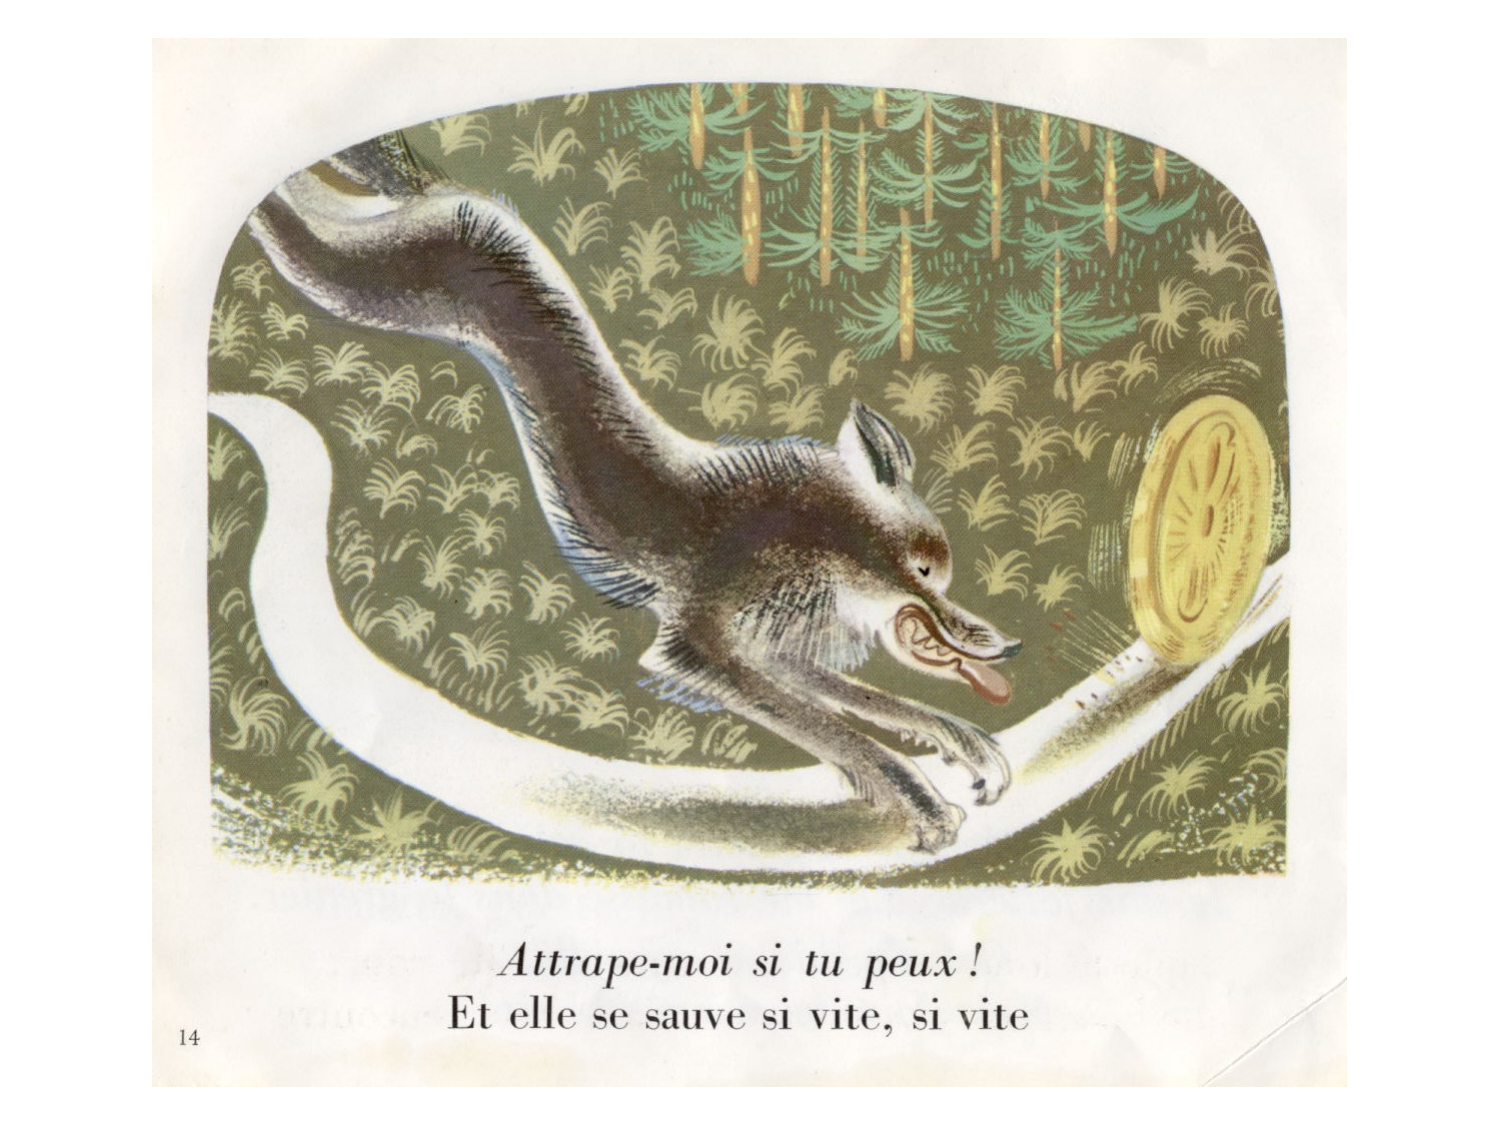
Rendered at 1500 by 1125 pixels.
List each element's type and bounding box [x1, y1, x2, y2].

picture [152, 38, 1347, 1087]
